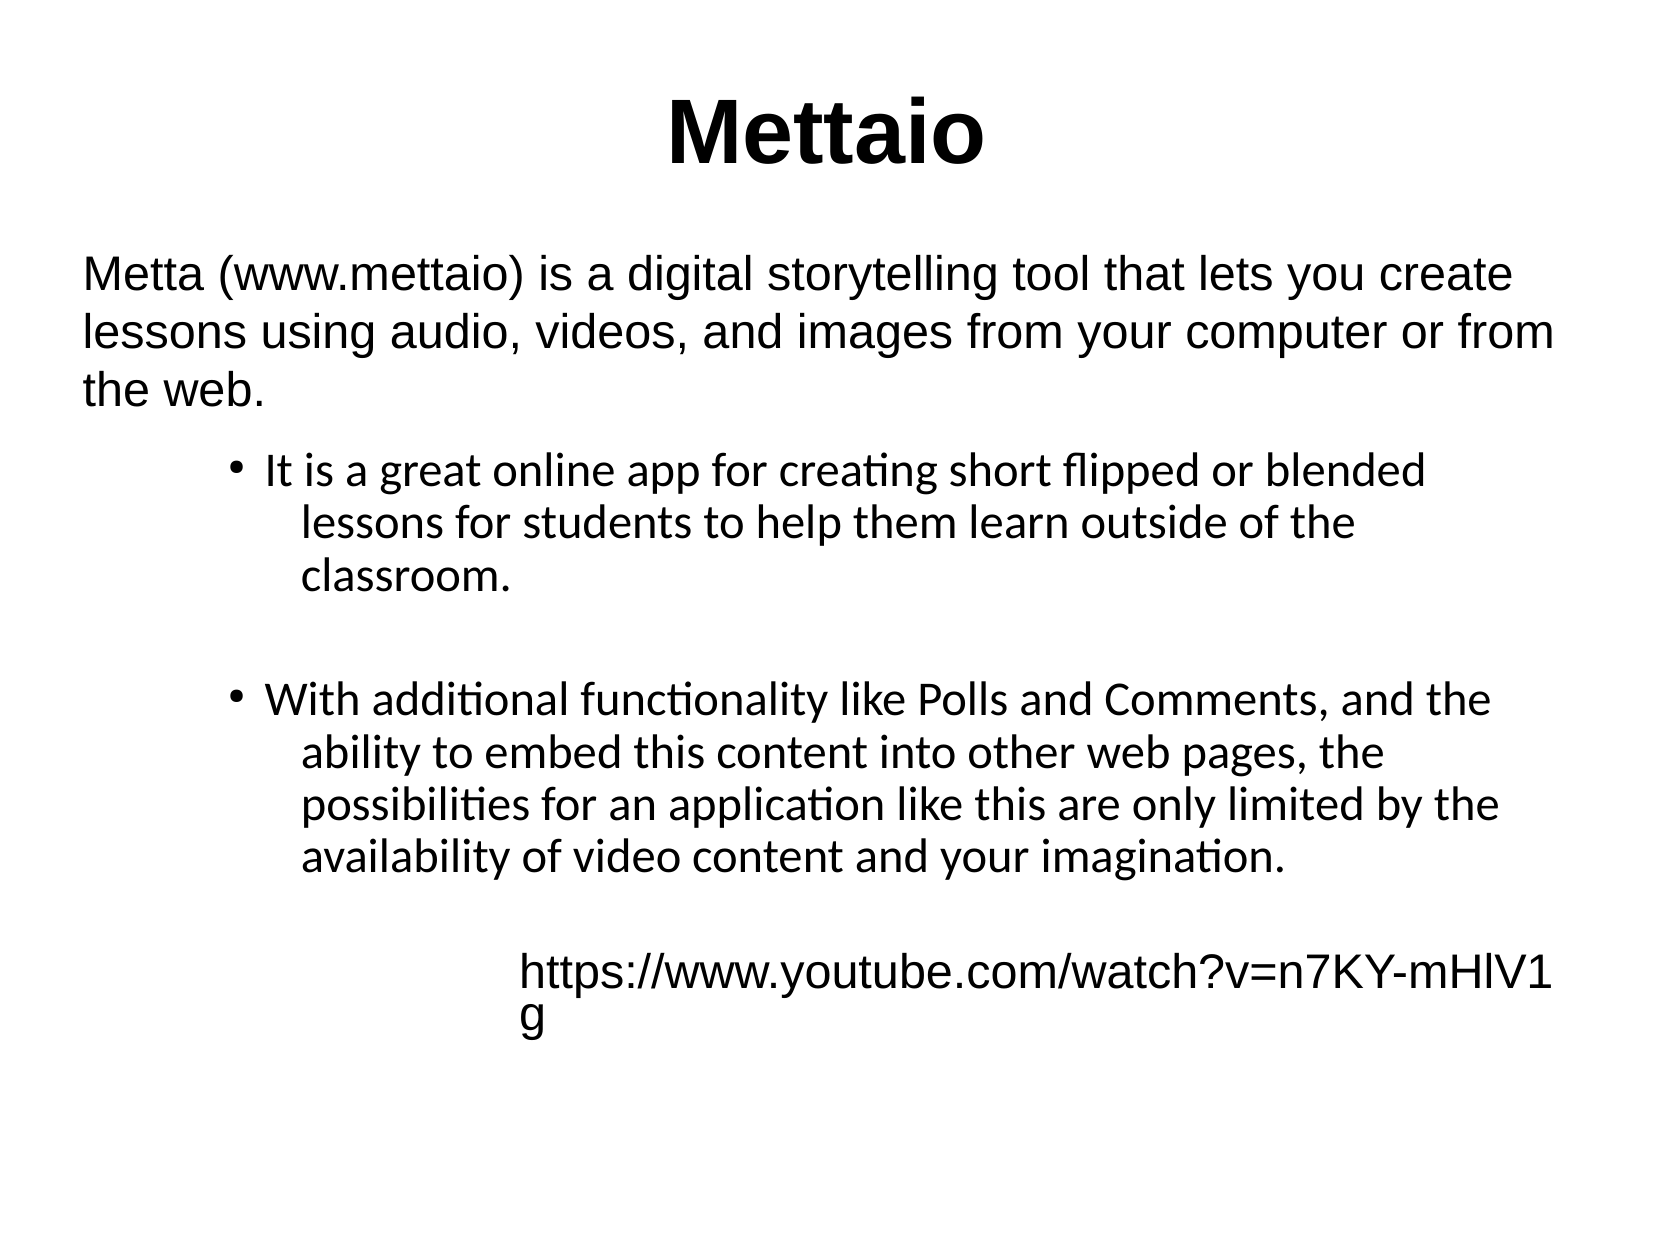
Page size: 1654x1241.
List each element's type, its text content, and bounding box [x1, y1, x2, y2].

list Metta (www.mettaio) is a digital storytelling tool that lets you create lessons using audio, videos, and images from your computer or from the web. It is a great online app for creating short flipped or blended lessons for students to help them learn outside of the classroom. With additional functionality like Polls and Comments, and the ability to embed this content into other web pages, the possibilities for an application like this are only limited by the availability of video content and your imagination. https://www.youtube.com/watch?v=n7KY-mHlV1g [82, 241, 1571, 1006]
title Mettaio [82, 49, 1571, 204]
